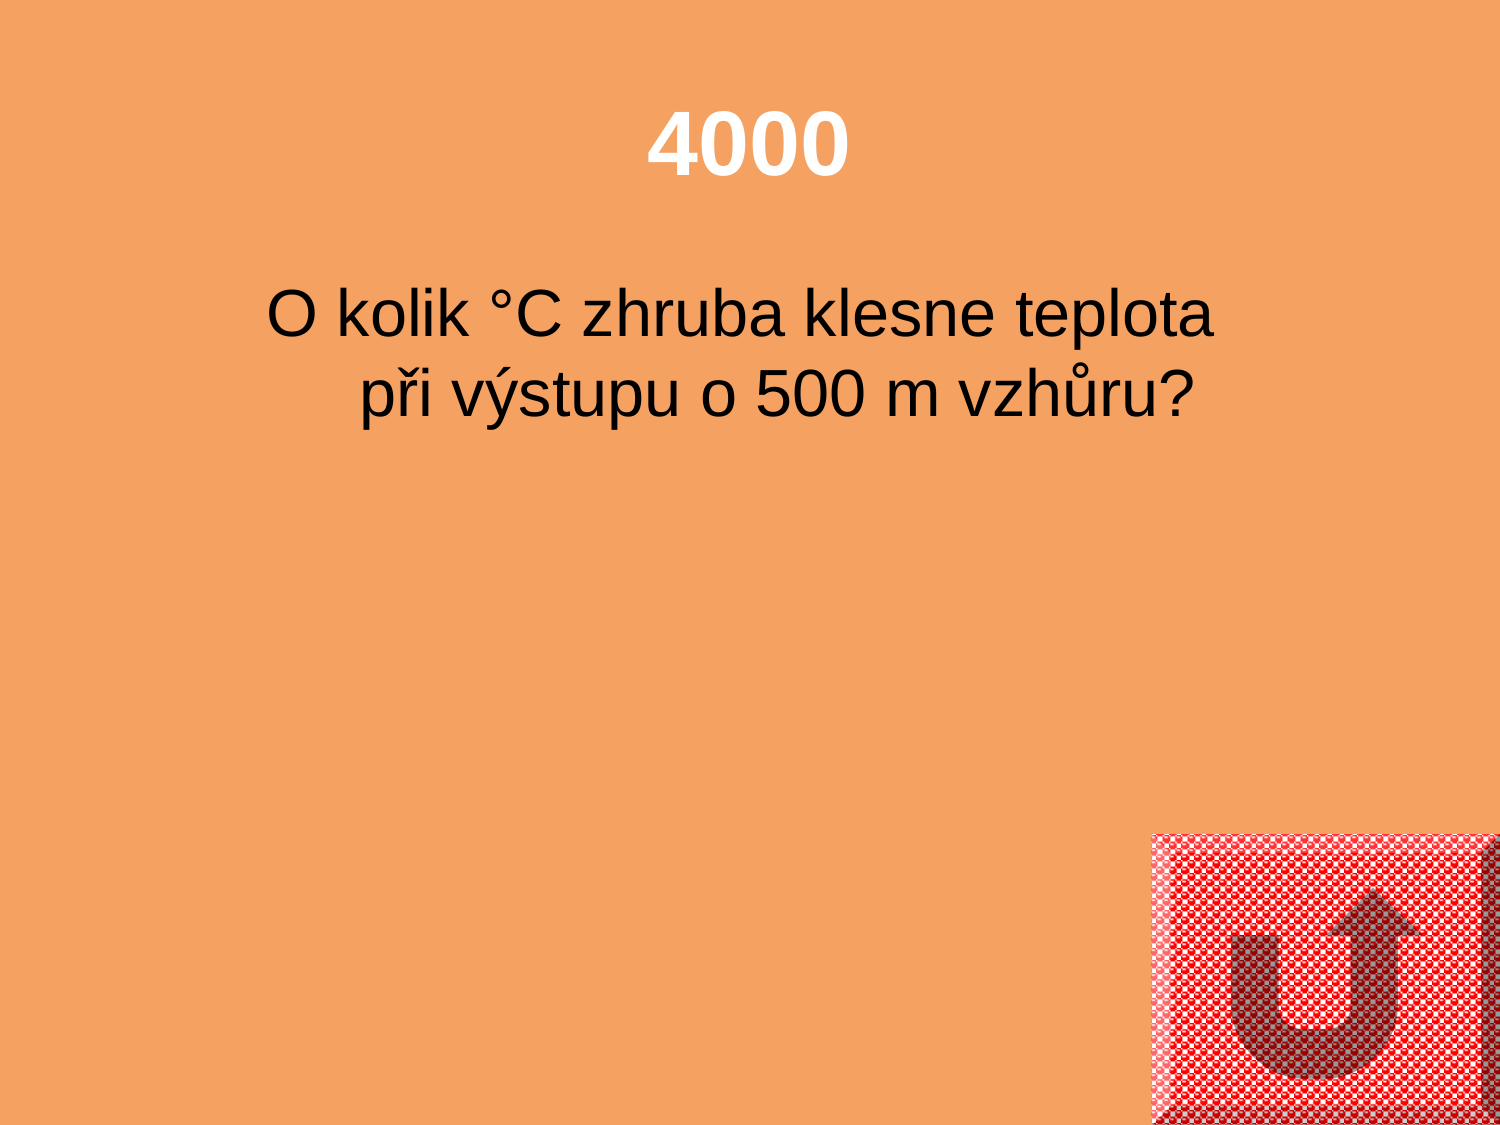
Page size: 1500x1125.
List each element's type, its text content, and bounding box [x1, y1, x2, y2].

text_box [1153, 834, 1500, 1125]
title 4000 [75, 45, 1426, 233]
list O kolik °C zhruba klesne teplota při výstupu o 500 m vzhůru? [75, 262, 1426, 1006]
